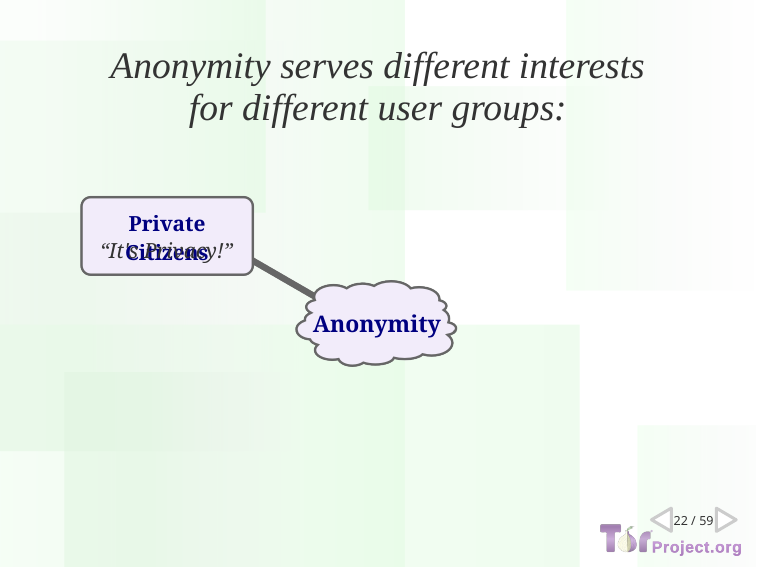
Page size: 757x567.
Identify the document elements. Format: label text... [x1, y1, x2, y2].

text_box Private Citizens [81, 201, 253, 242]
text_box Anonymity [297, 300, 457, 343]
text_box Anonymity serves different interests for different user groups: [69, 37, 687, 136]
picture [0, 0, 757, 567]
text_box “It's Privacy!” [83, 228, 250, 269]
